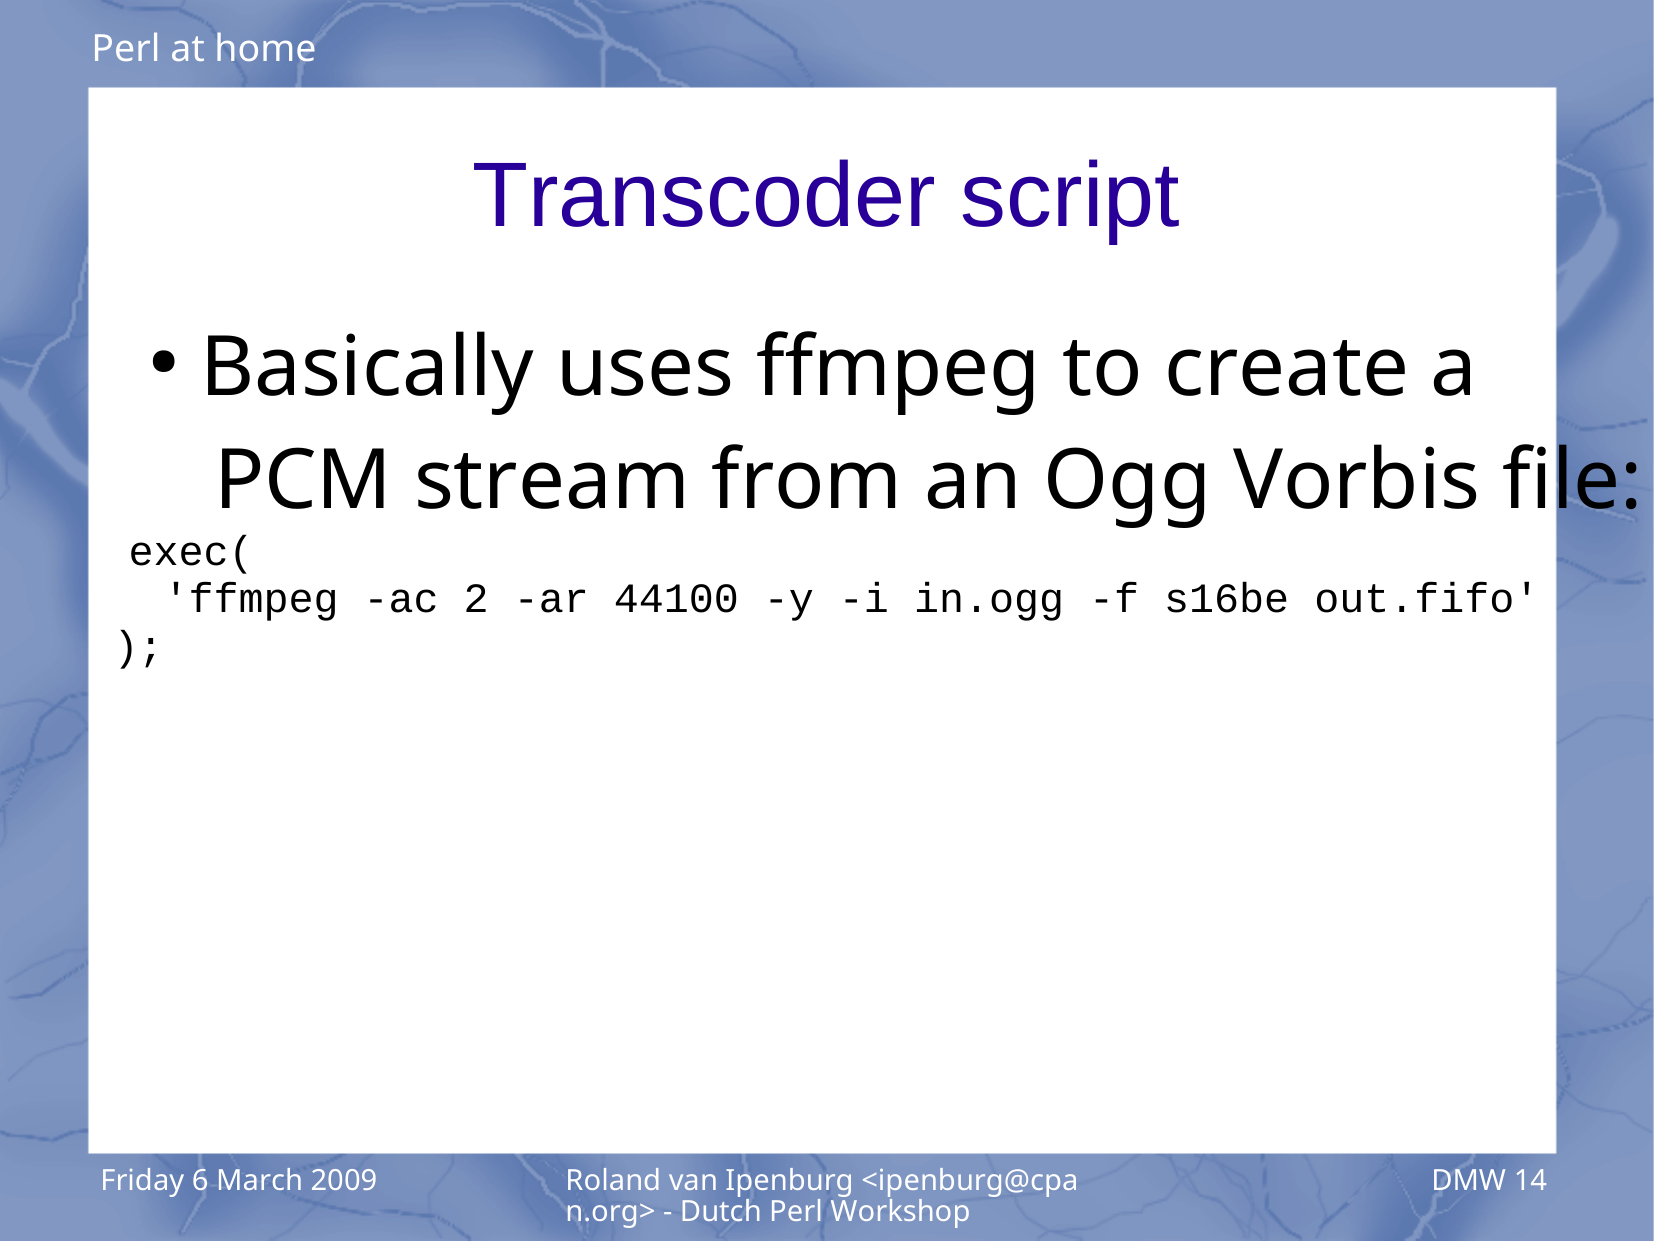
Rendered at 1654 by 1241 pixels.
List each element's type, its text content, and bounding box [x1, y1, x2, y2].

text_box Basically uses ffmpeg to create a PCM stream from an Ogg Vorbis file: [123, 288, 1478, 516]
text_box exec( 'ffmpeg -ac 2 -ar 44100 -y -i in.ogg -f s16be out.fifo' ); [88, 513, 1565, 691]
picture [0, 0, 1654, 1241]
title Transcoder script [118, 98, 1536, 291]
